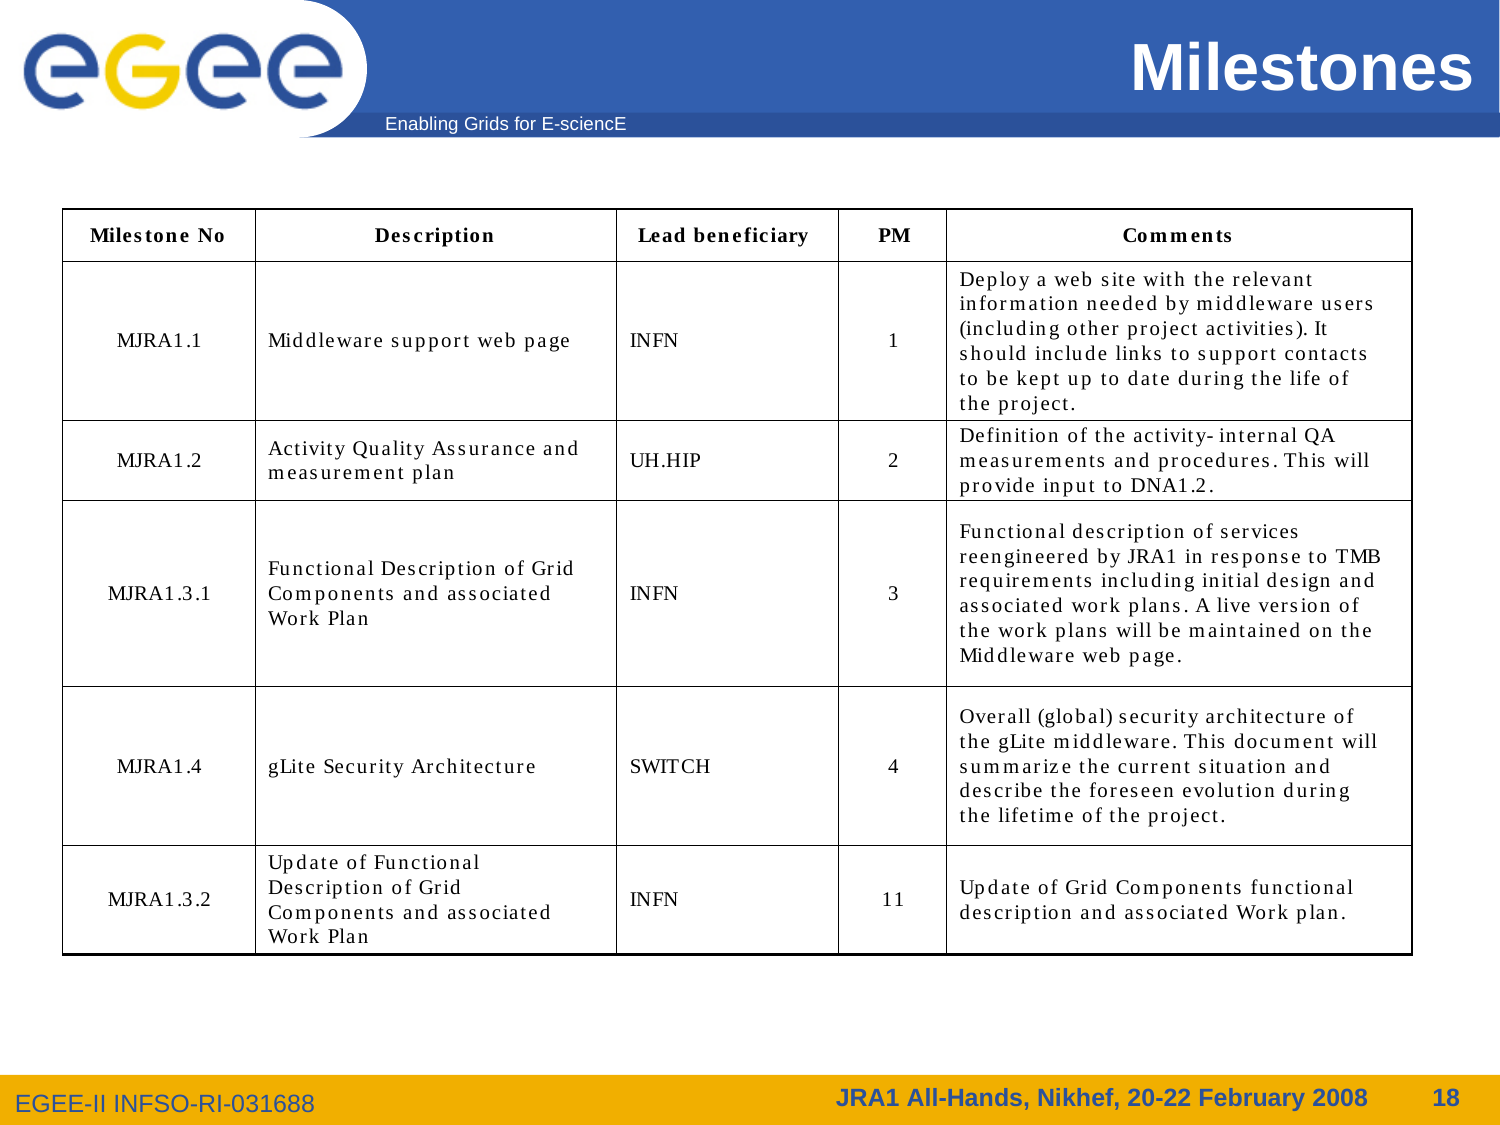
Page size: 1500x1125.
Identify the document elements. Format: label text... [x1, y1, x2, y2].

chart [62, 207, 1457, 966]
picture [18, 30, 349, 112]
title Milestones [369, 0, 1475, 148]
